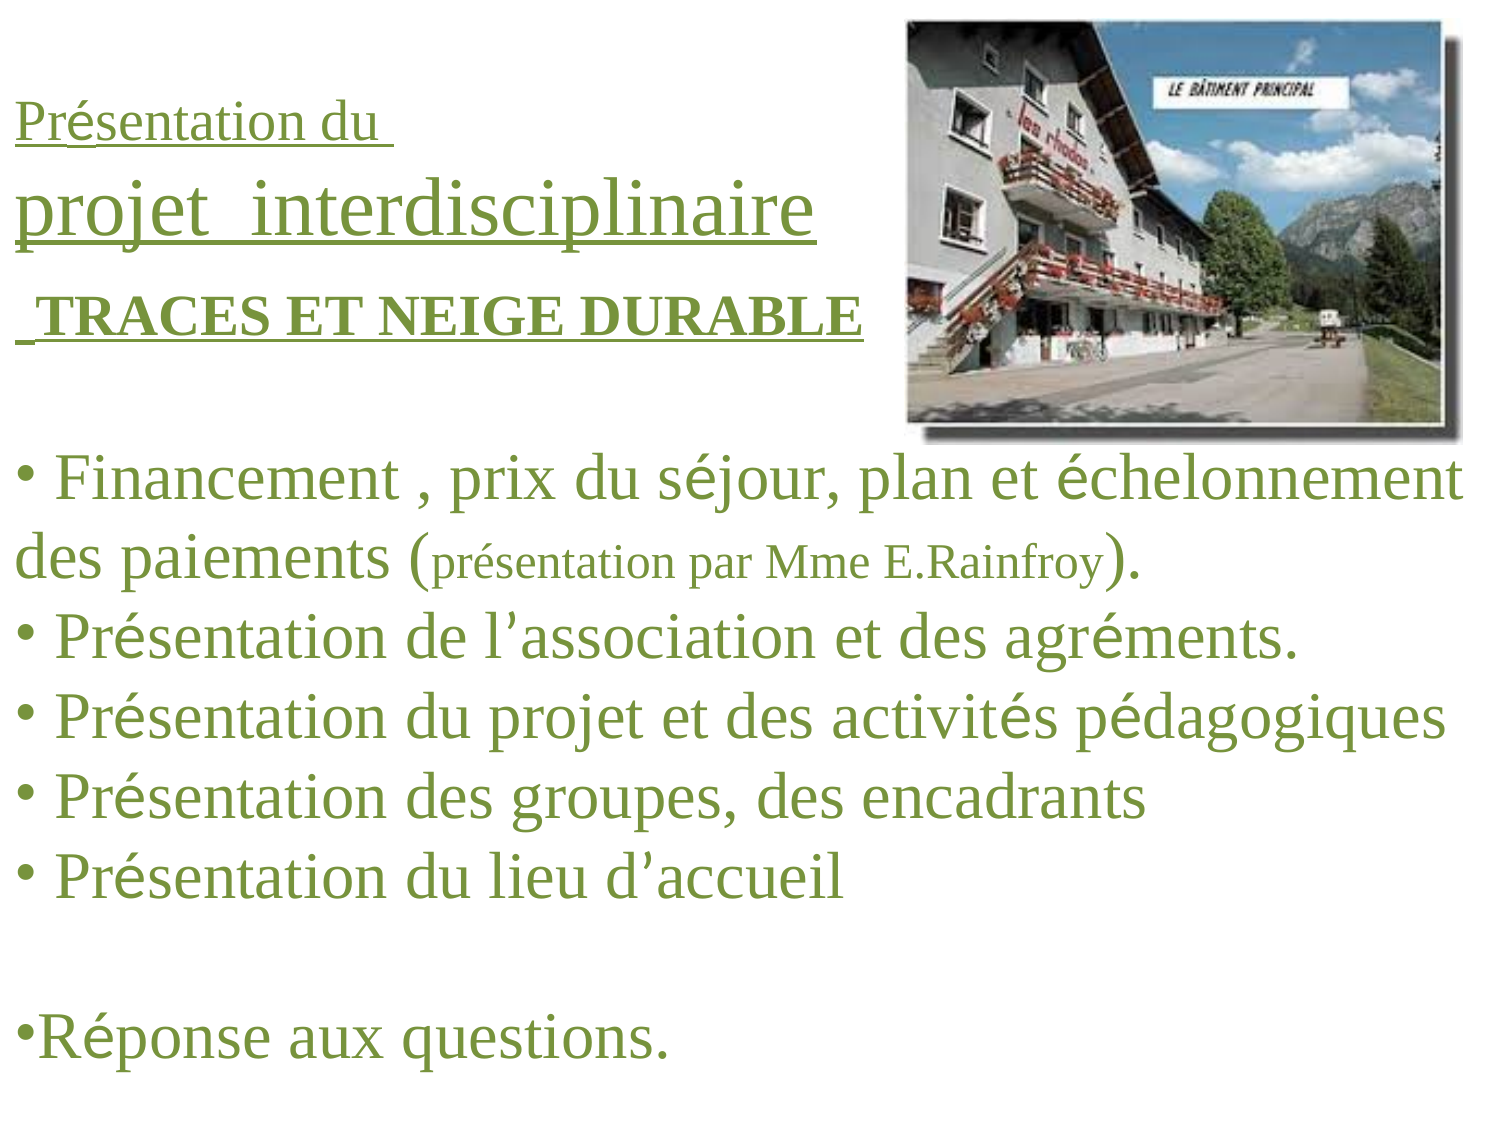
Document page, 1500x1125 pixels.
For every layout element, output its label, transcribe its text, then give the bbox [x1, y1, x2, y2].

text_box Présentation du projet interdisciplinaire TRACES ET NEIGE DURABLE Financement , prix du séjour, plan et échelonnement des paiements (présentation par Mme E.Rainfroy). Présentation de l’association et des agréments. Présentation du projet et des activités pédagogiques Présentation des groupes, des encadrants Présentation du lieu d’accueil Réponse aux questions. [0, 74, 1500, 1080]
picture [904, 18, 1463, 74]
